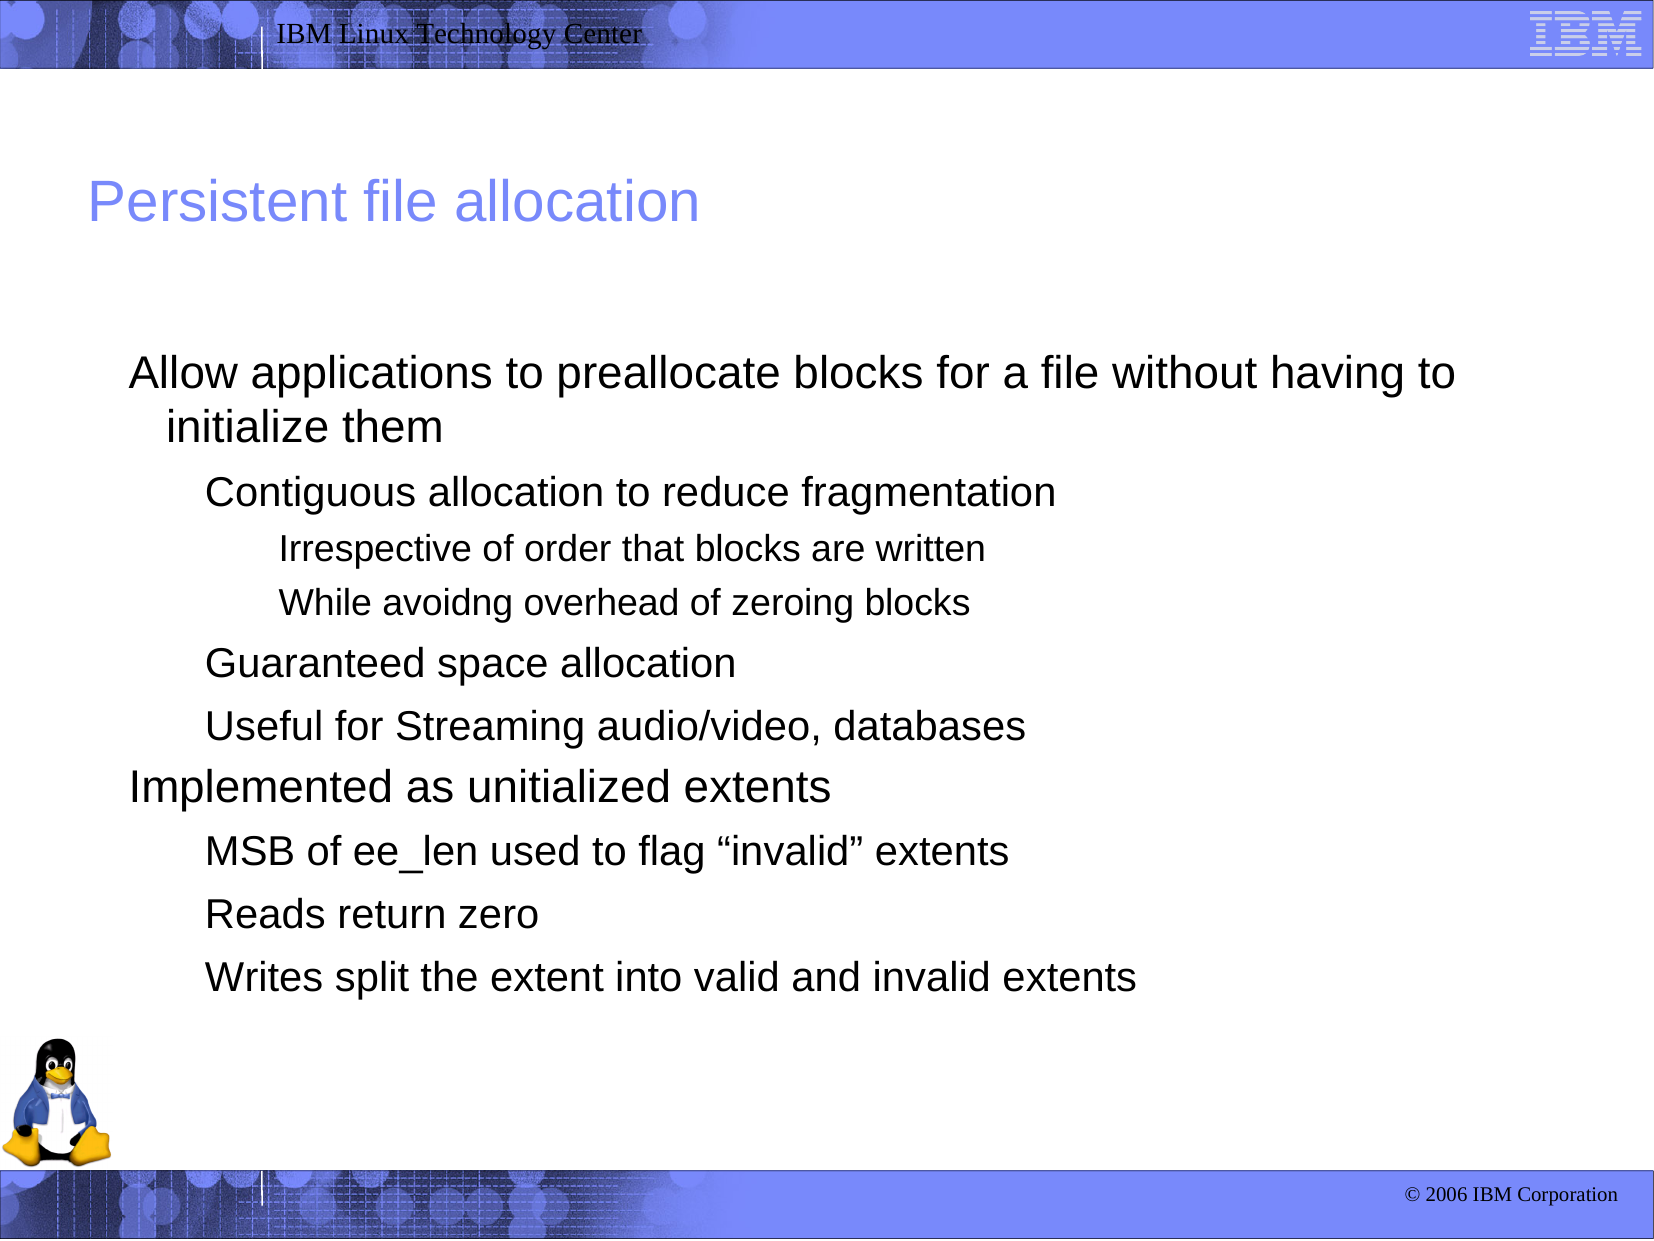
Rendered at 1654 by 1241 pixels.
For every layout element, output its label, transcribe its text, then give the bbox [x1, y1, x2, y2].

picture [1, 1172, 1653, 1238]
picture [0, 1036, 113, 1169]
picture [1, 1, 1652, 67]
list Allow applications to preallocate blocks for a file without having to initialize them Contiguous allocation to reduce fragmentation Irrespective of order that blocks are written While avoidng overhead of zeroing blocks Guaranteed space allocation Useful for Streaming audio/video, databases Implemented as unitialized extents MSB of ee_len used to flag “invalid” extents Reads return zero Writes split the extent into valid and invalid extents [128, 343, 1571, 1049]
title Persistent file allocation [87, 157, 1520, 248]
